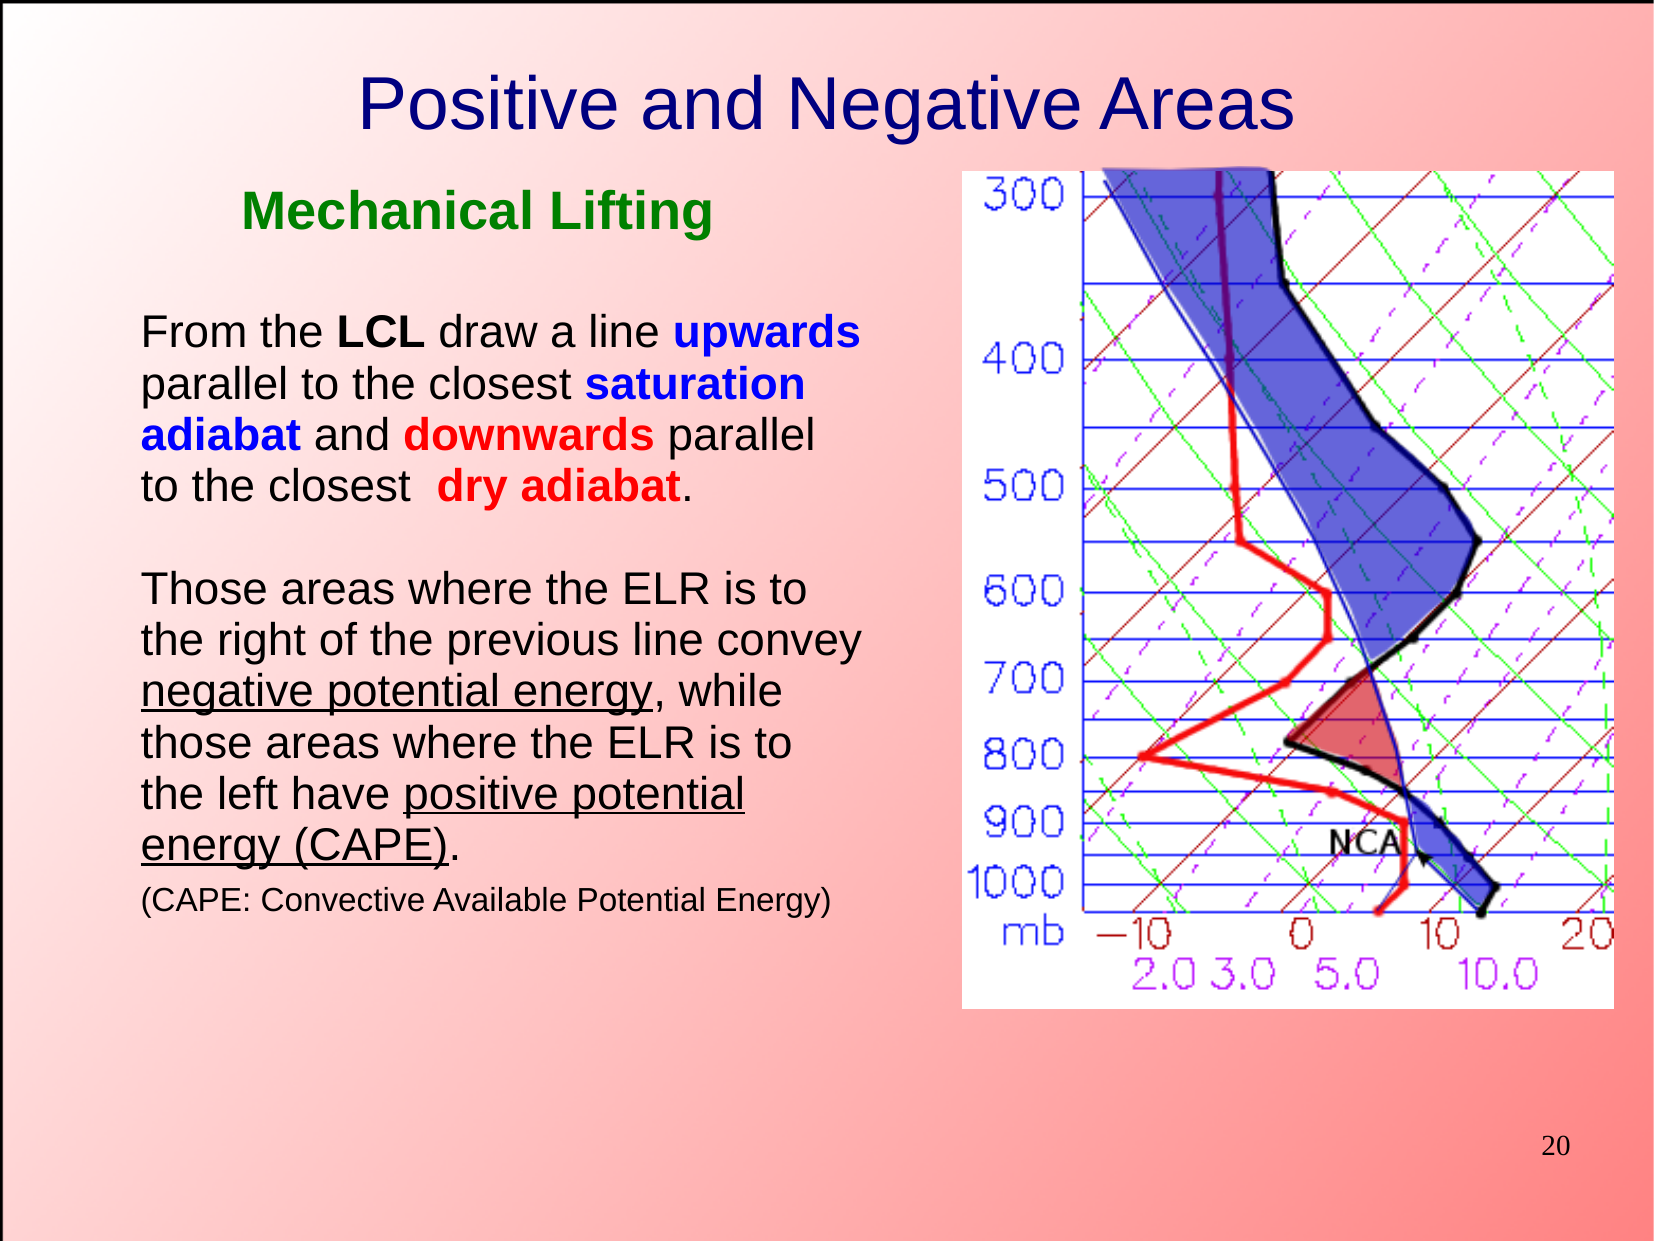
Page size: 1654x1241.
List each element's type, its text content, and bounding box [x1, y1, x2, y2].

text_box From the LCL draw a line upwards parallel to the closest saturation adiabat and downwards parallel to the closest dry adiabat. Those areas where the ELR is to the right of the previous line convey negative potential energy, while those areas where the ELR is to the left have positive potential energy (CAPE). (CAPE: Convective Available Potential Energy) [125, 299, 880, 981]
title Positive and Negative Areas [20, 41, 1633, 166]
picture [0, 0, 1654, 1241]
text_box Mechanical Lifting [153, 172, 804, 249]
